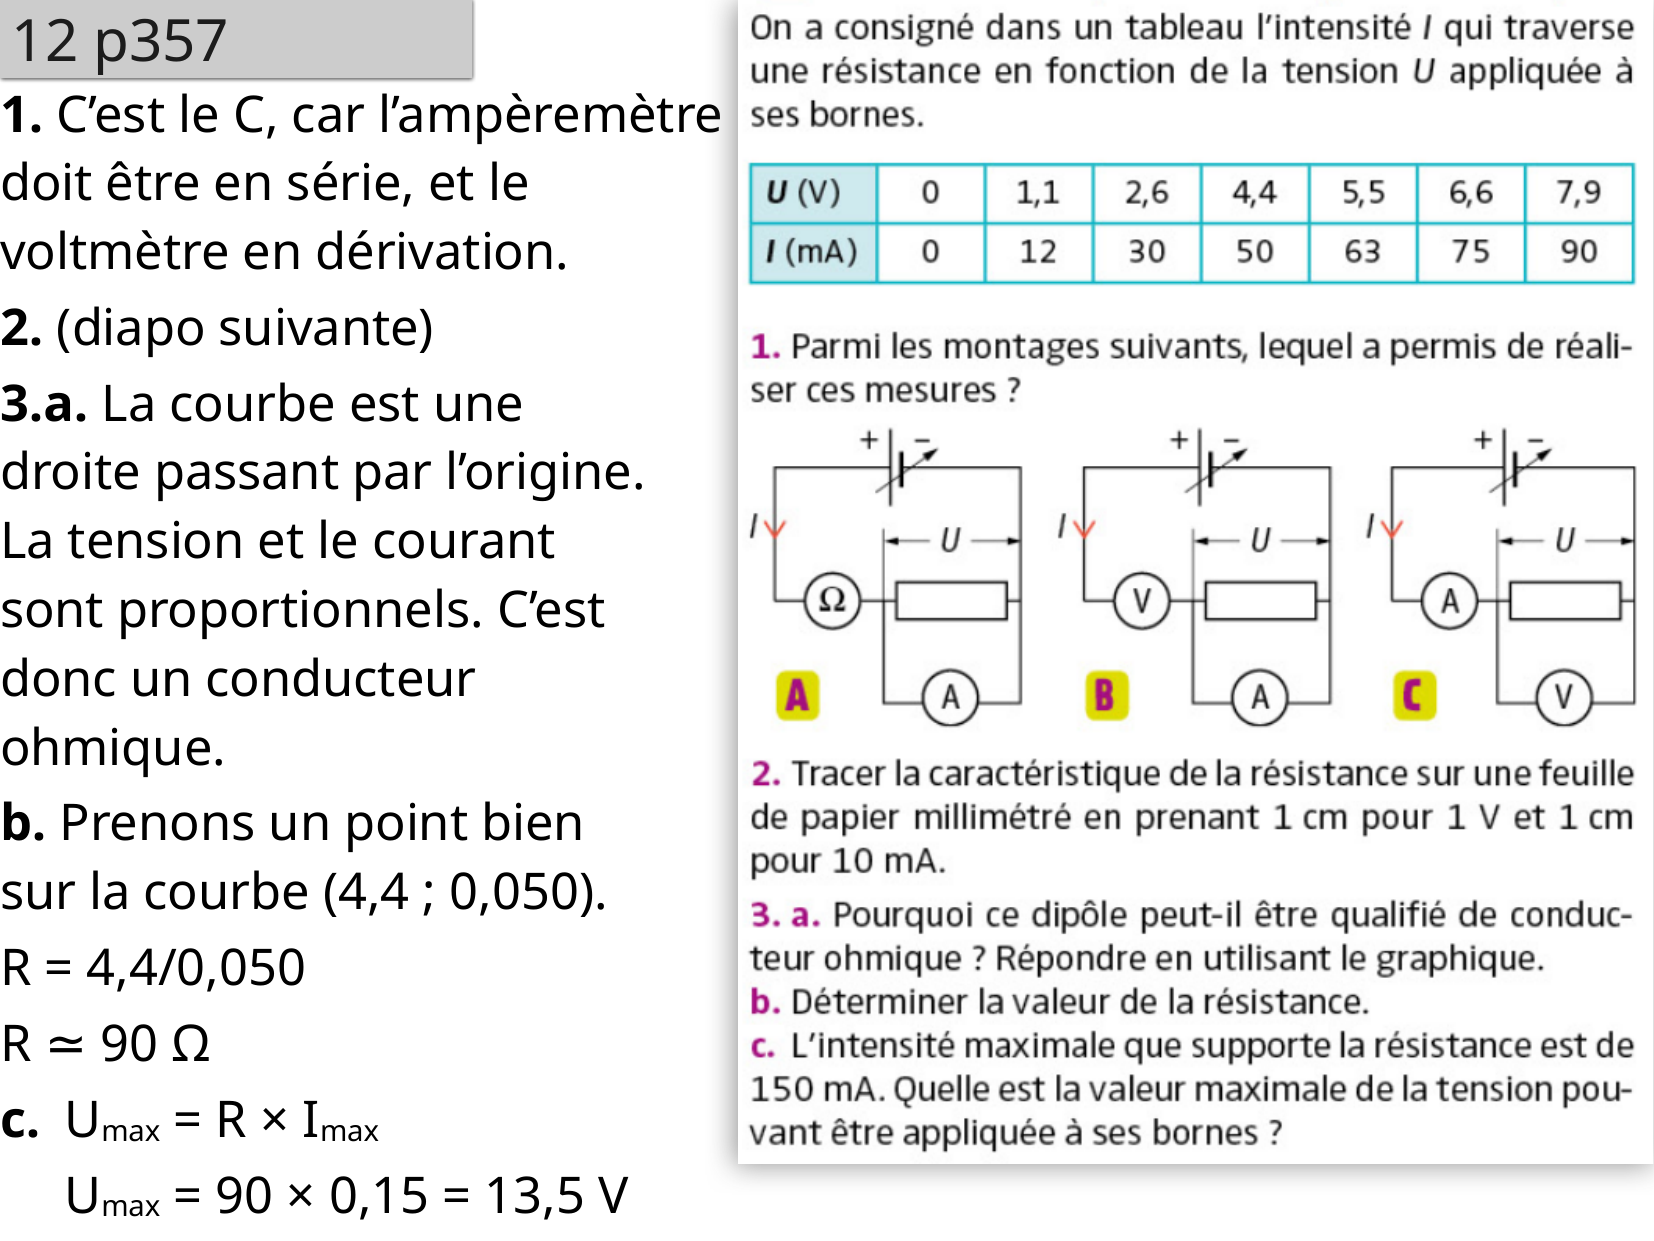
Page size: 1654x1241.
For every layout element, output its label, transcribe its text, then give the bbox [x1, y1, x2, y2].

list 1. C’est le C, car l’ampèremètre doit être en série, et le voltmètre en dérivation. 2. (diapo suivante) 3.a. La courbe est une droite passant par l’origine. La tension et le courant sont proportionnels. C’est donc un conducteur ohmique. b. Prenons un point bien sur la courbe (4,4 ; 0,050). R = 4,4/0,050 R ≃ 90 Ω c. Umax = R × Imax Umax = 90 × 0,15 = 13,5 V [0, 78, 1654, 1241]
picture [738, 0, 1654, 1164]
title 12 p357 [0, 0, 473, 78]
